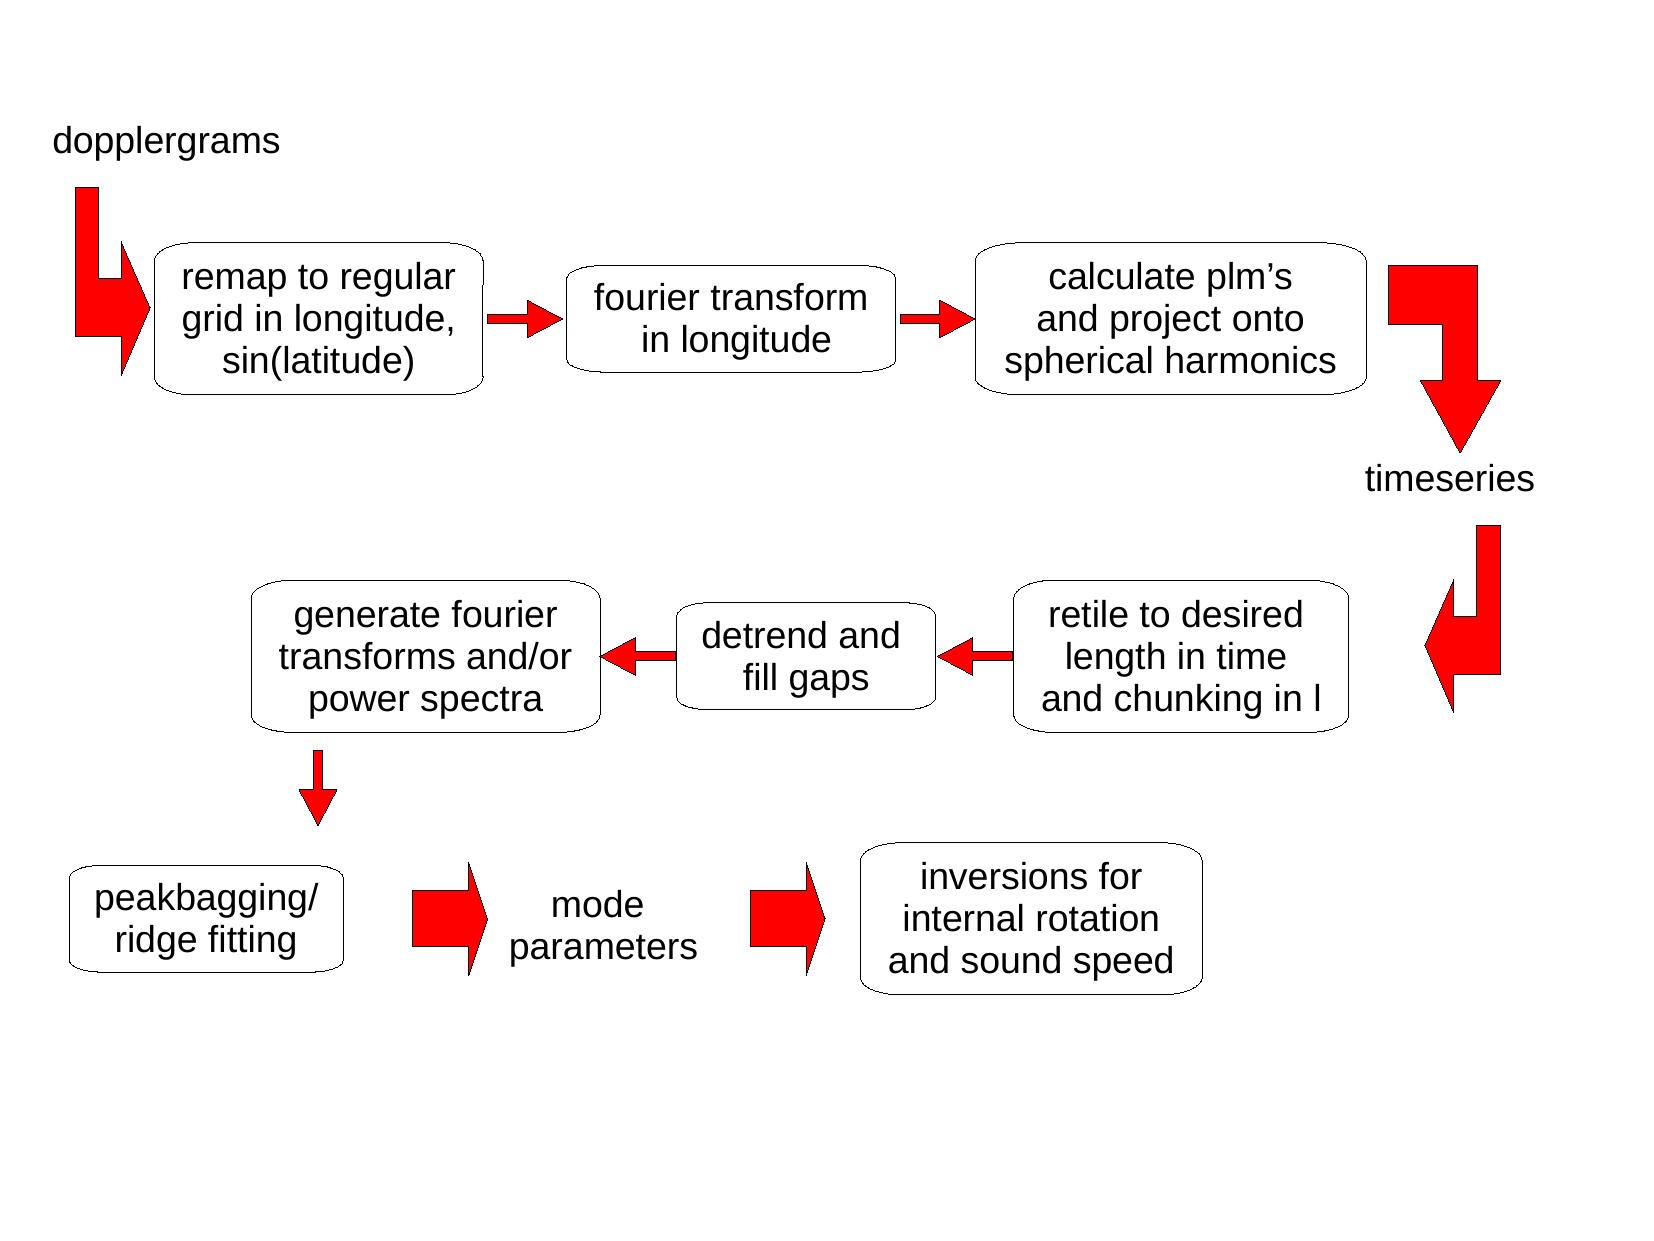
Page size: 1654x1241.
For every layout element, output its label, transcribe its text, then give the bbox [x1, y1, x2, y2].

text_box detrend and fill gaps [676, 602, 936, 710]
text_box [1388, 265, 1501, 450]
text_box [599, 637, 676, 676]
text_box inversions for internal rotation and sound speed [860, 842, 1203, 995]
text_box calculate plm’s and project onto spherical harmonics [975, 242, 1367, 395]
text_box [750, 862, 826, 976]
text_box [75, 187, 151, 376]
text_box [487, 300, 563, 338]
text_box [299, 750, 337, 826]
text_box timeseries [1350, 450, 1576, 507]
text_box remap to regular grid in longitude, sin(latitude) [154, 242, 484, 395]
text_box [937, 637, 1013, 676]
text_box [412, 862, 488, 976]
text_box mode parameters [494, 876, 714, 976]
text_box dopplergrams [37, 112, 301, 170]
text_box generate fourier transforms and/or power spectra [251, 580, 601, 733]
text_box [900, 300, 976, 338]
text_box peakbagging/ ridge fitting [69, 865, 344, 973]
text_box retile to desired length in time and chunking in l [1013, 580, 1349, 733]
text_box [1424, 525, 1501, 713]
text_box fourier transform in longitude [566, 265, 896, 373]
